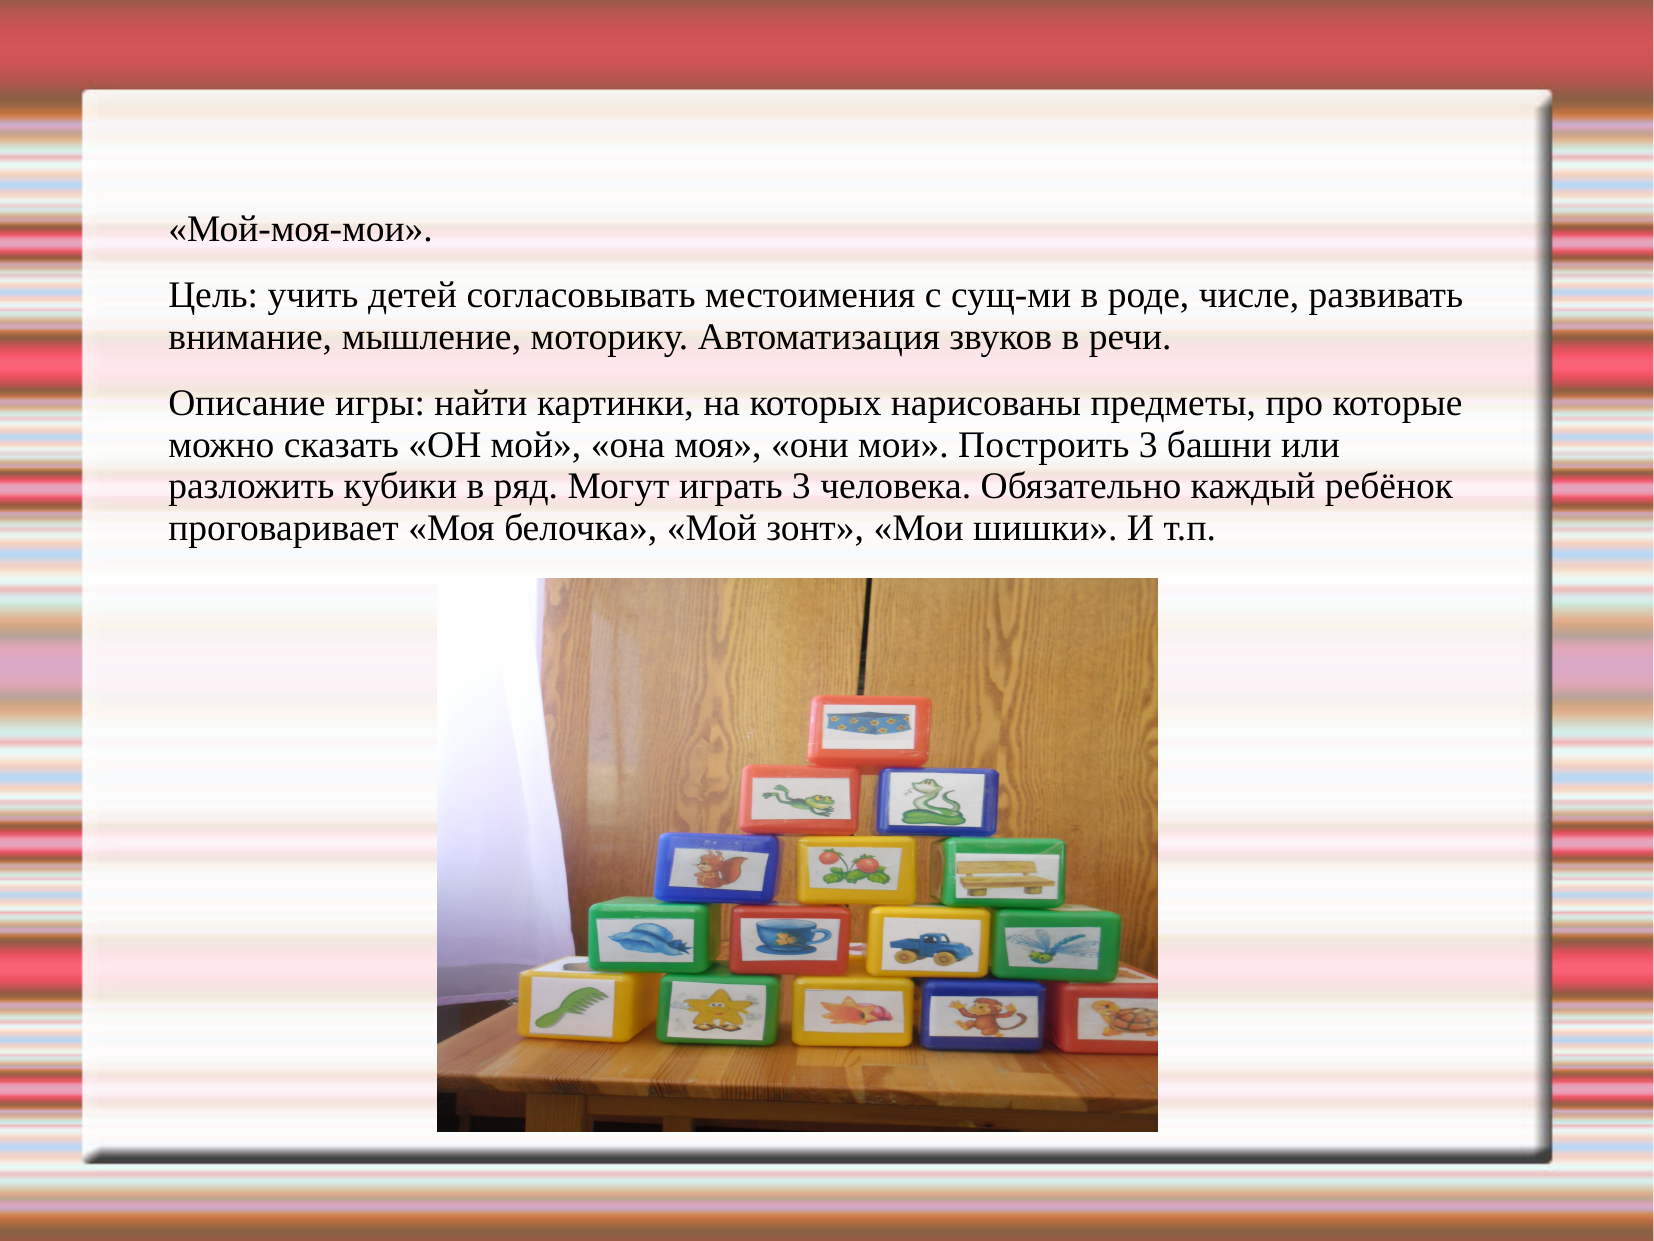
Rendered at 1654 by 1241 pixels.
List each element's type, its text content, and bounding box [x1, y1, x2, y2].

text_box «Мой-моя-мои». Цель: учить детей согласовывать местоимения с сущ-ми в роде, числе, развивать внимание, мышление, моторику. Автоматизация звуков в речи. Описание игры: найти картинки, на которых нарисованы предметы, про которые можно сказать «ОН мой», «она моя», «они мои». Построить 3 башни или разложить кубики в ряд. Могут играть 3 человека. Обязательно каждый ребёнок проговаривает «Моя белочка», «Мой зонт», «Мои шишки». И т.п. [153, 200, 1489, 611]
picture [0, 0, 1654, 1241]
